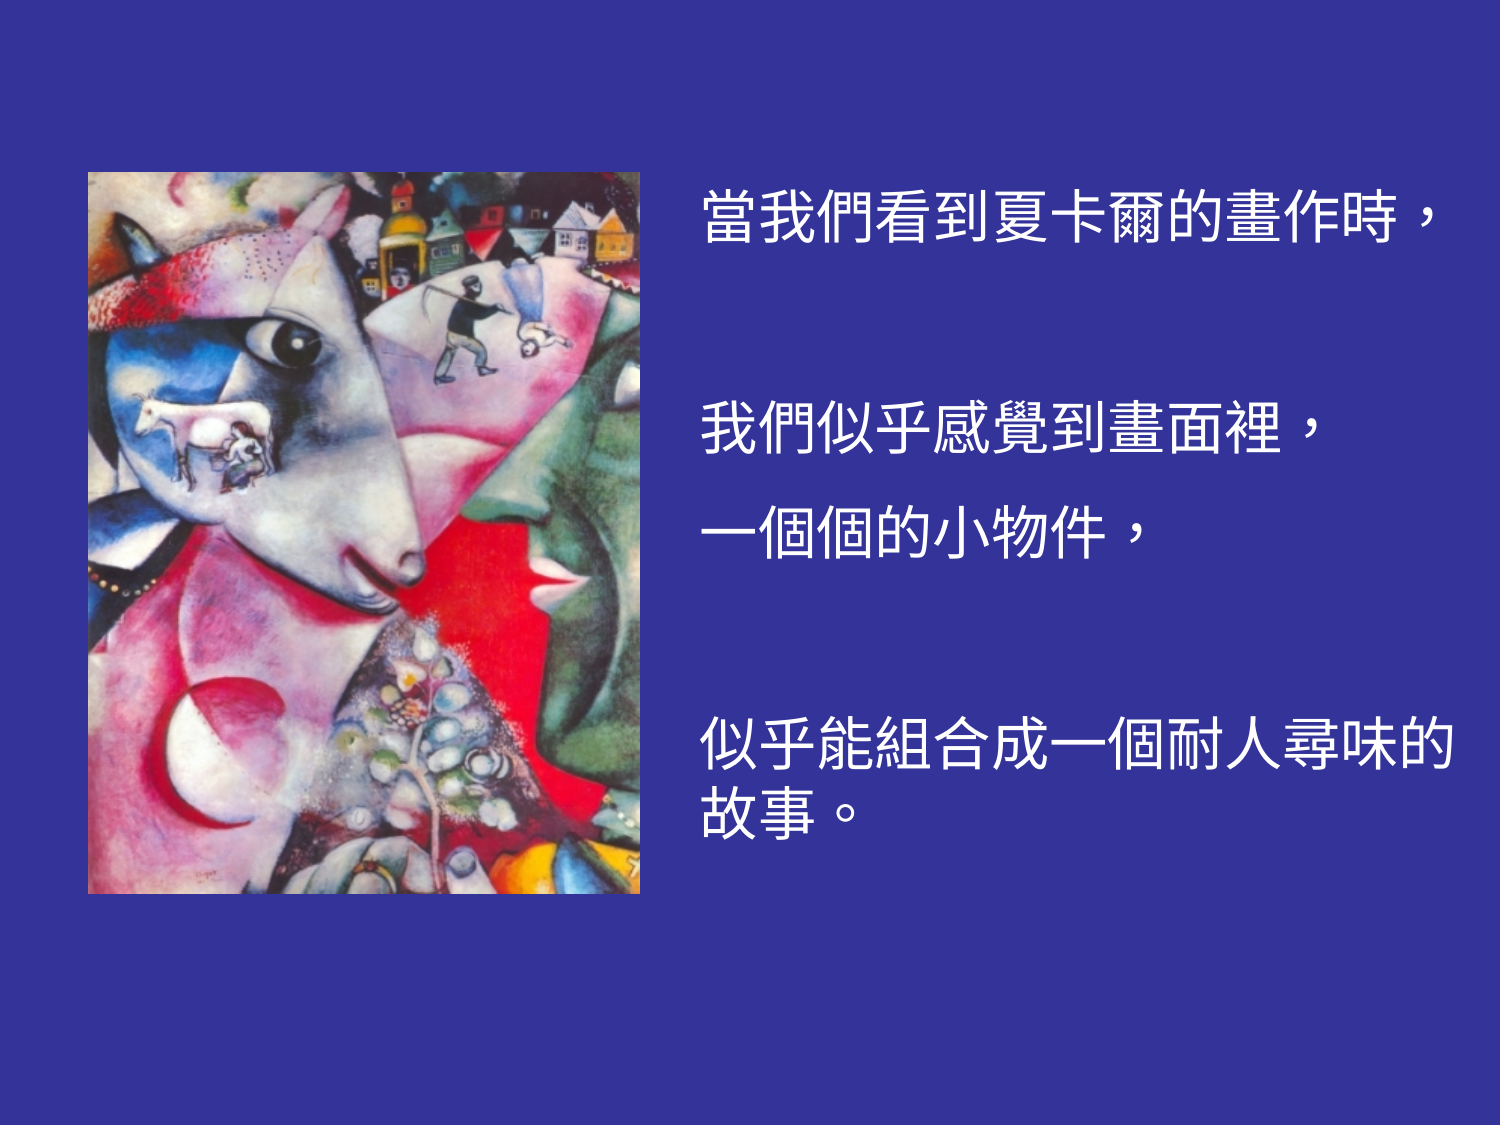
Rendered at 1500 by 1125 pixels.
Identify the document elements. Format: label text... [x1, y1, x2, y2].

picture [88, 172, 640, 894]
text_box 當我們看到夏卡爾的畫作時， 我們似乎感覺到畫面裡， 一個個的小物件， 似乎能組合成一個耐人尋味的故事。 [684, 172, 1500, 854]
